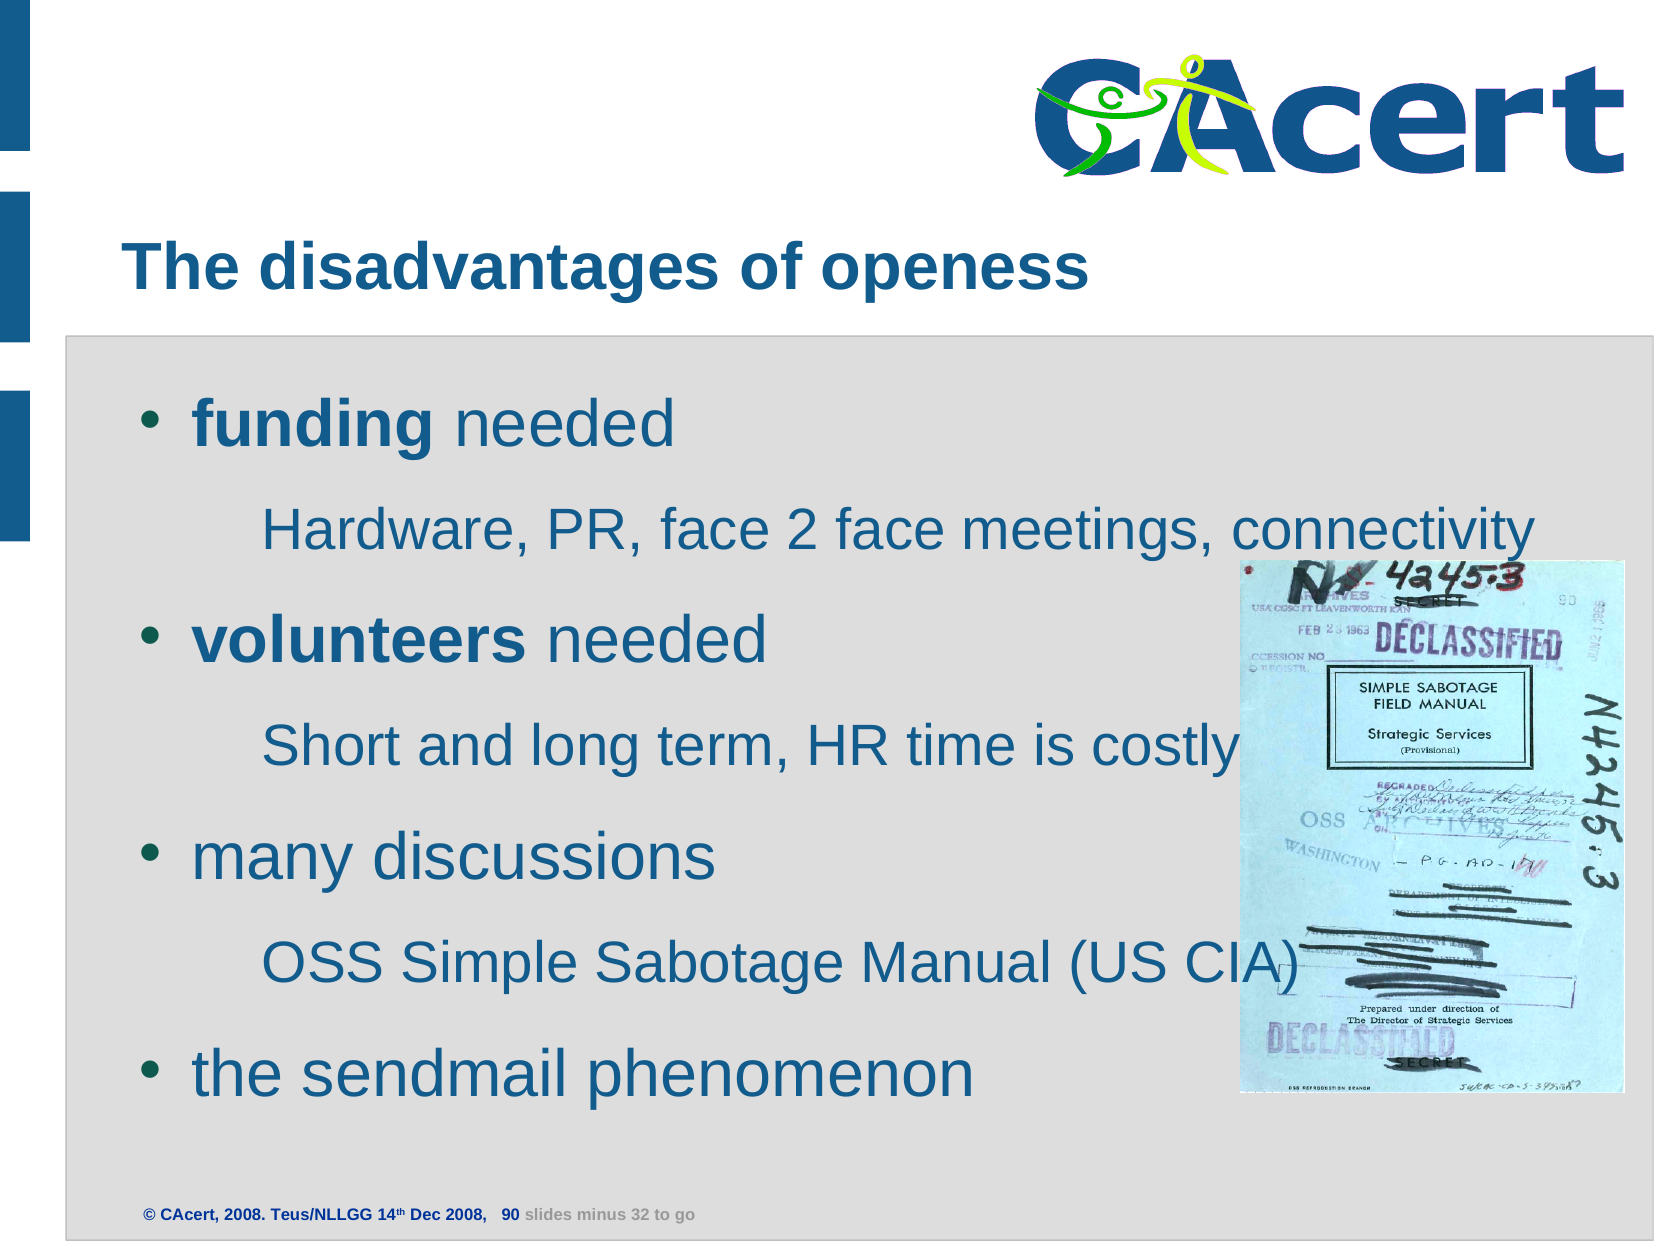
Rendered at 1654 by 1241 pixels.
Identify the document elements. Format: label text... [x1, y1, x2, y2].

list funding needed Hardware, PR, face 2 face meetings, connectivity volunteers needed Short and long term, HR time is costly many discussions OSS Simple Sabotage Manual (US CIA) the sendmail phenomenon [121, 344, 1594, 1238]
picture [1033, 53, 1625, 178]
title The disadvantages of openess [121, 177, 1533, 315]
picture [1594, 560, 1625, 1093]
